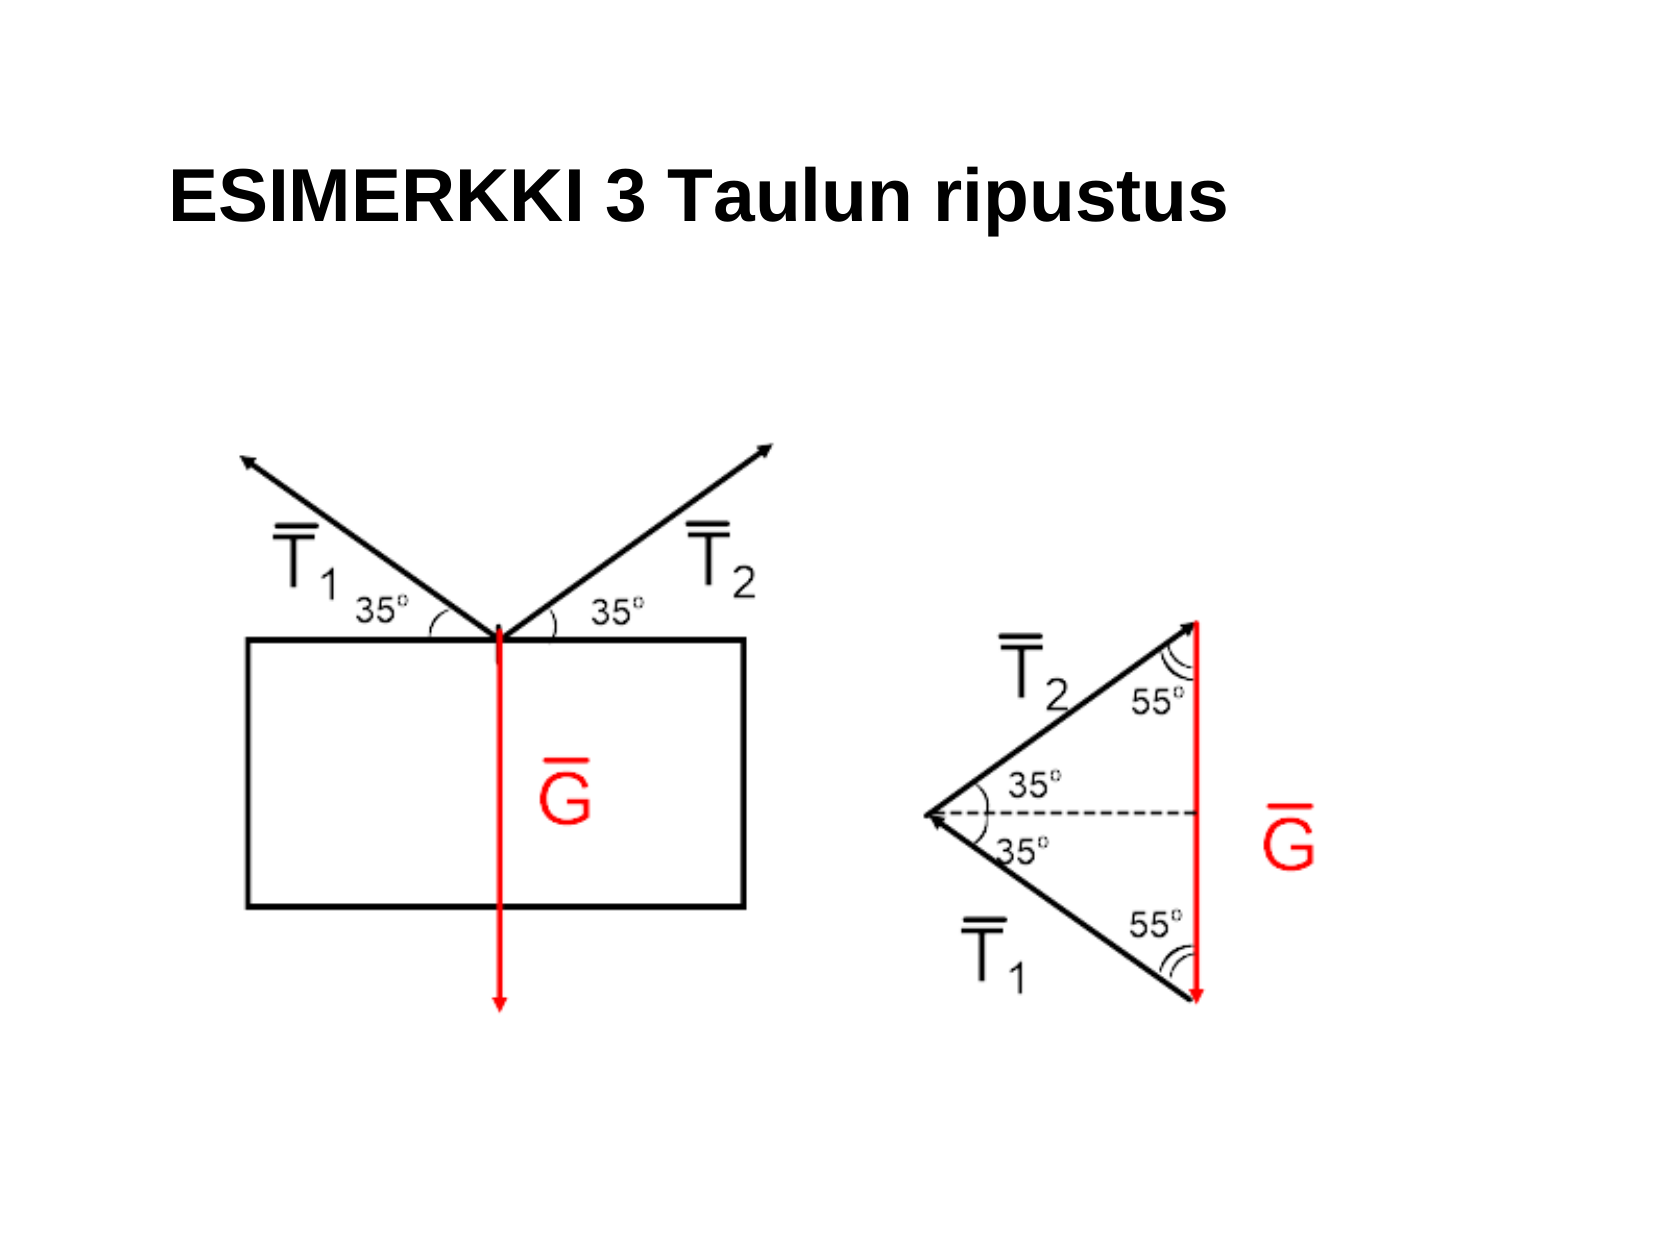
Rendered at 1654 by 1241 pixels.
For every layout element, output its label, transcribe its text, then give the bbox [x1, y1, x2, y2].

picture [188, 354, 1402, 1098]
text_box ESIMERKKI 3 Taulun ripustus [153, 141, 1246, 246]
